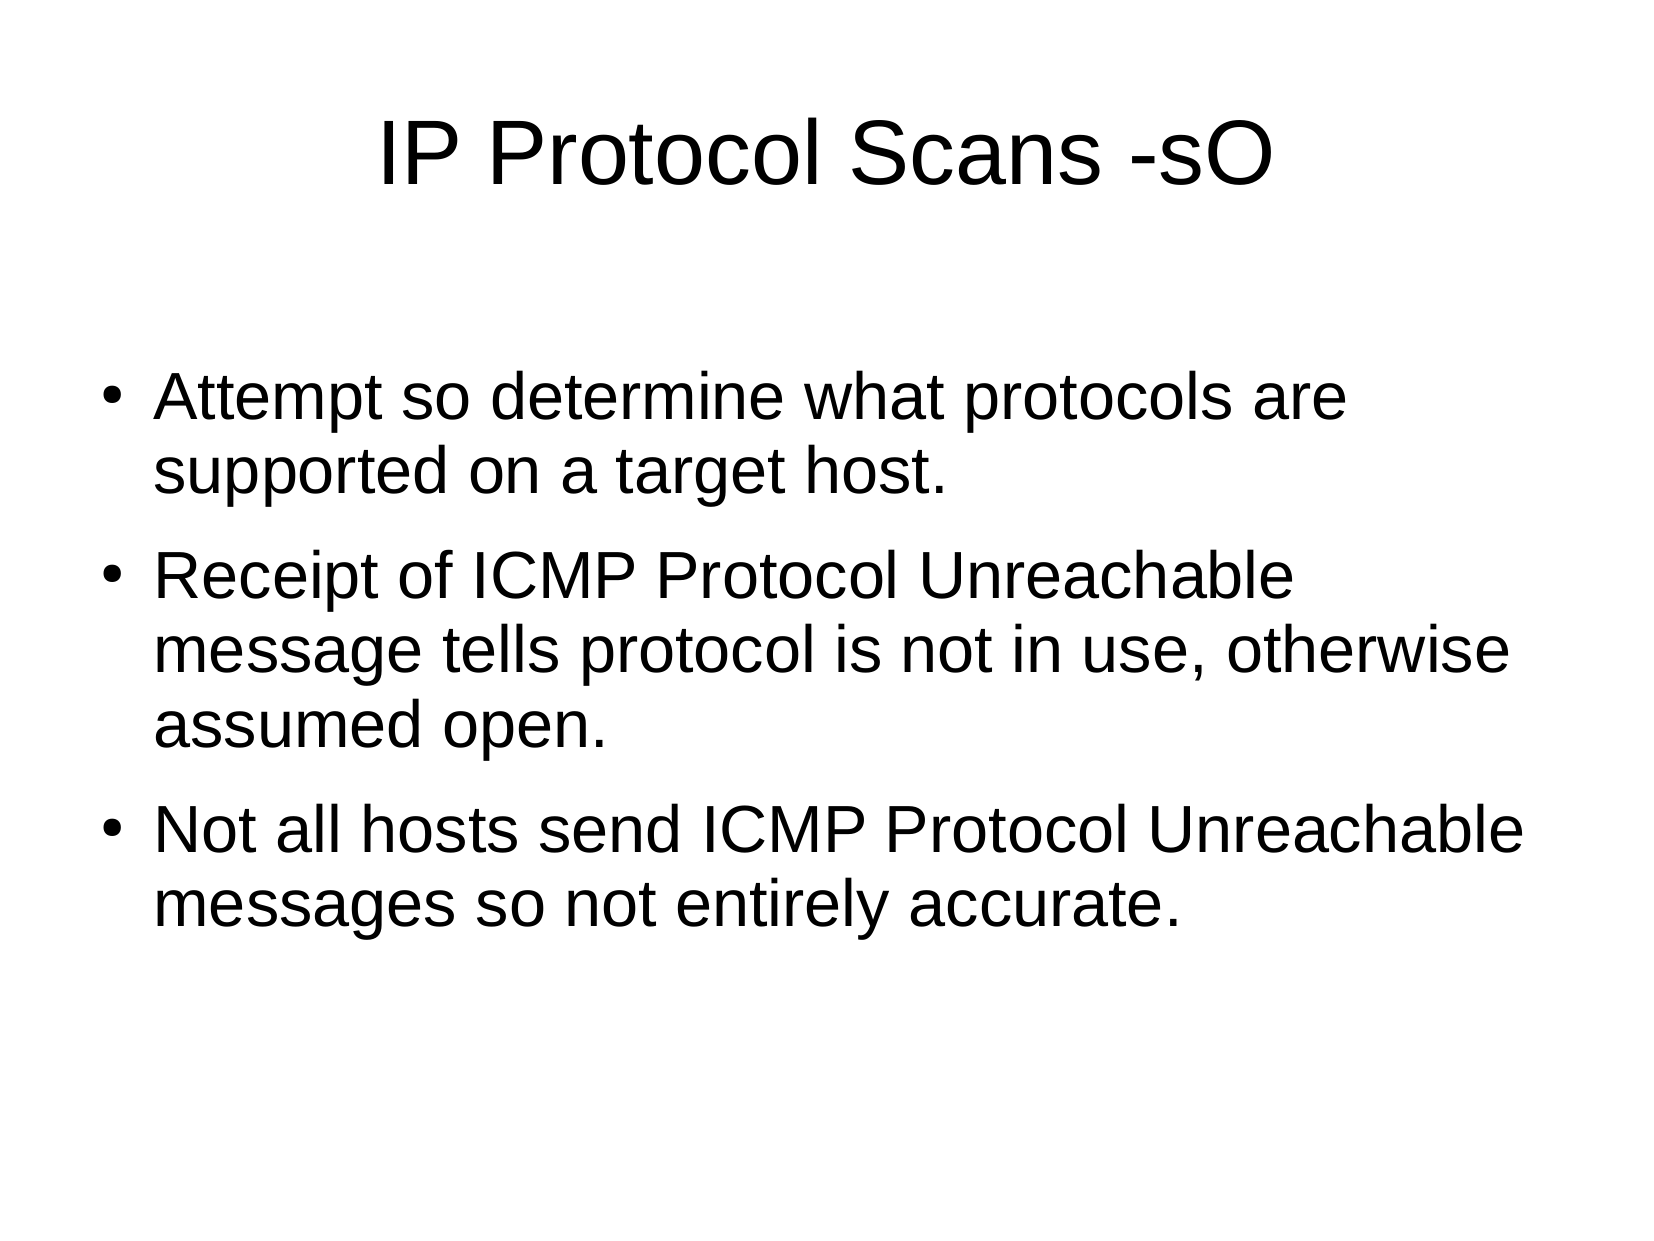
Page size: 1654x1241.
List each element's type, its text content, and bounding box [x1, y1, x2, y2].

list Attempt so determine what protocols are supported on a target host. Receipt of ICMP Protocol Unreachable message tells protocol is not in use, otherwise assumed open. Not all hosts send ICMP Protocol Unreachable messages so not entirely accurate. [82, 290, 1571, 1010]
title IP Protocol Scans -sO [82, 49, 1571, 257]
